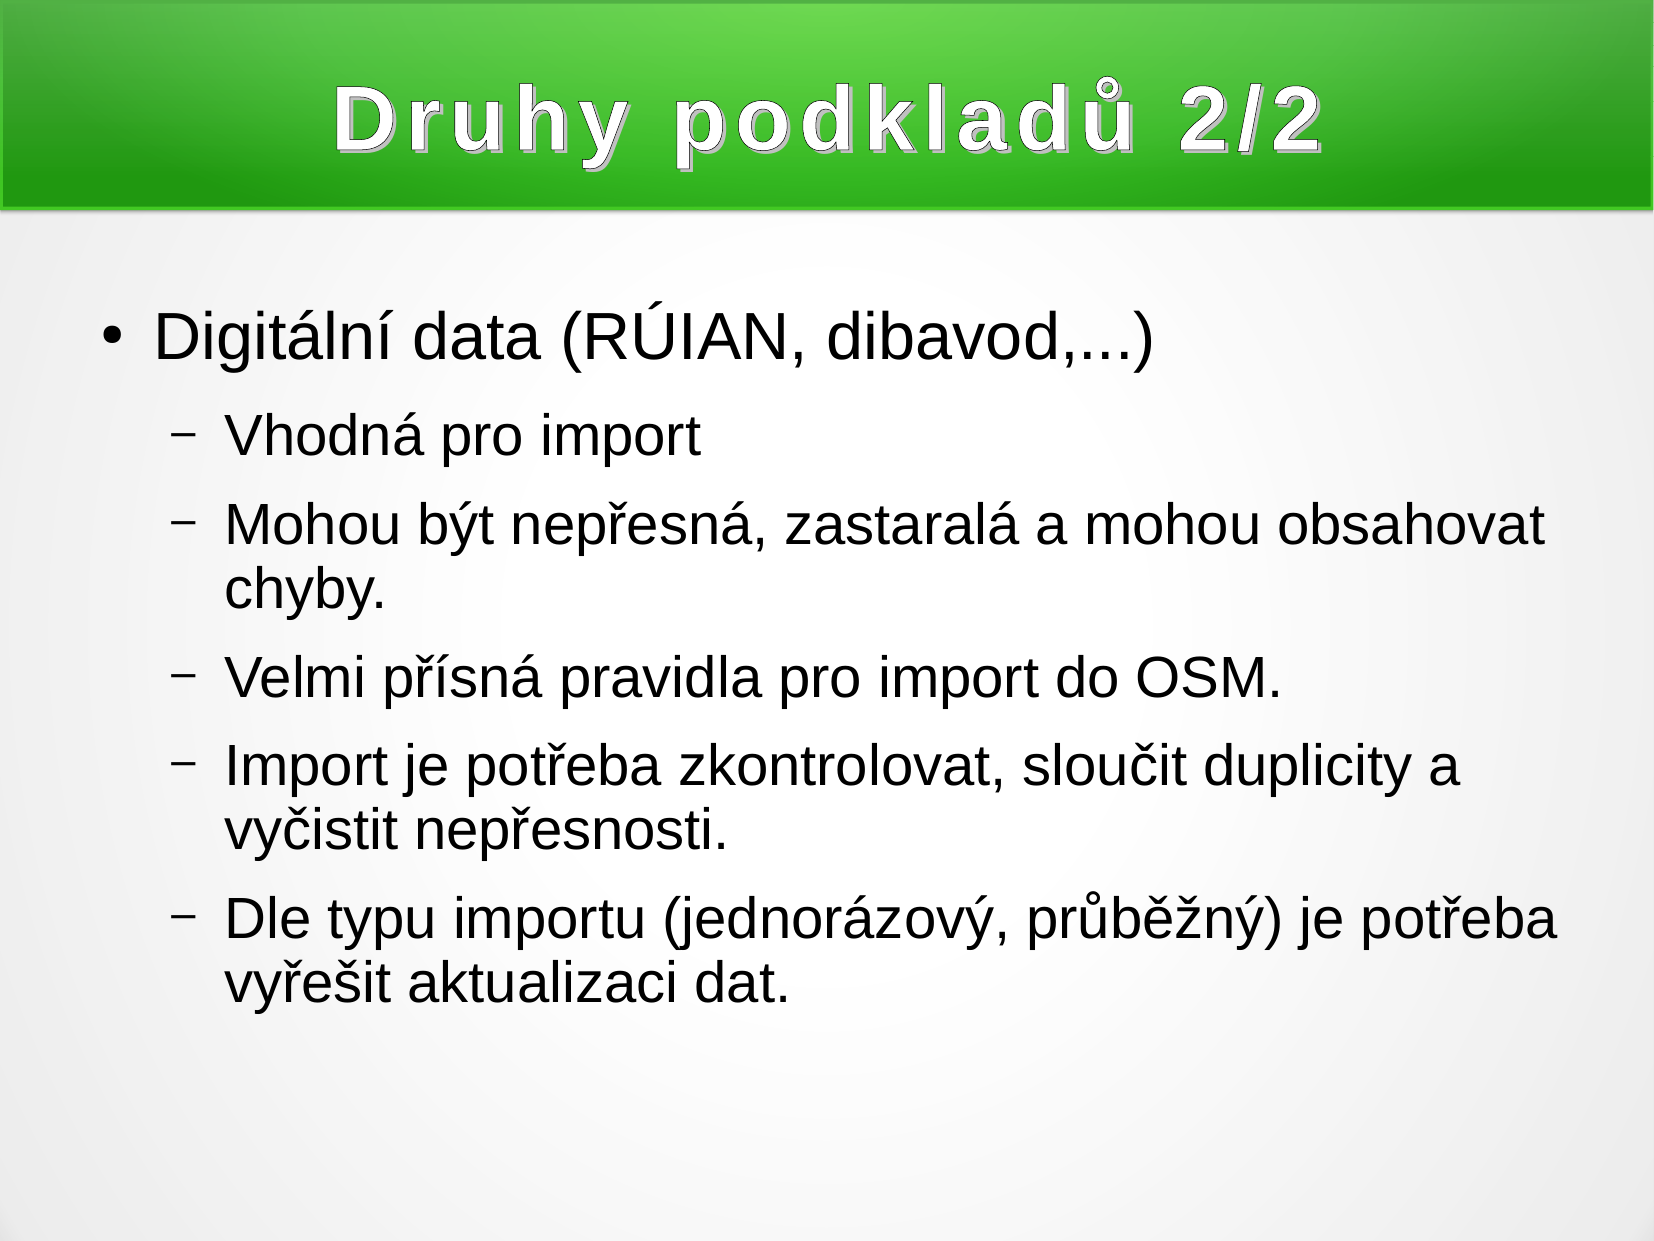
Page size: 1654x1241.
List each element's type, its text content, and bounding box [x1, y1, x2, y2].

list Digitální data (RÚIAN, dibavod,...) Vhodná pro import Mohou být nepřesná, zastaralá a mohou obsahovat chyby. Velmi přísná pravidla pro import do OSM. Import je potřeba zkontrolovat, sloučit duplicity a vyčistit nepřesnosti. Dle typu importu (jednorázový, průběžný) je potřeba vyřešit aktualizaci dat. [82, 299, 1571, 1019]
title Druhy podkladů 2/2 [82, 47, 1571, 189]
